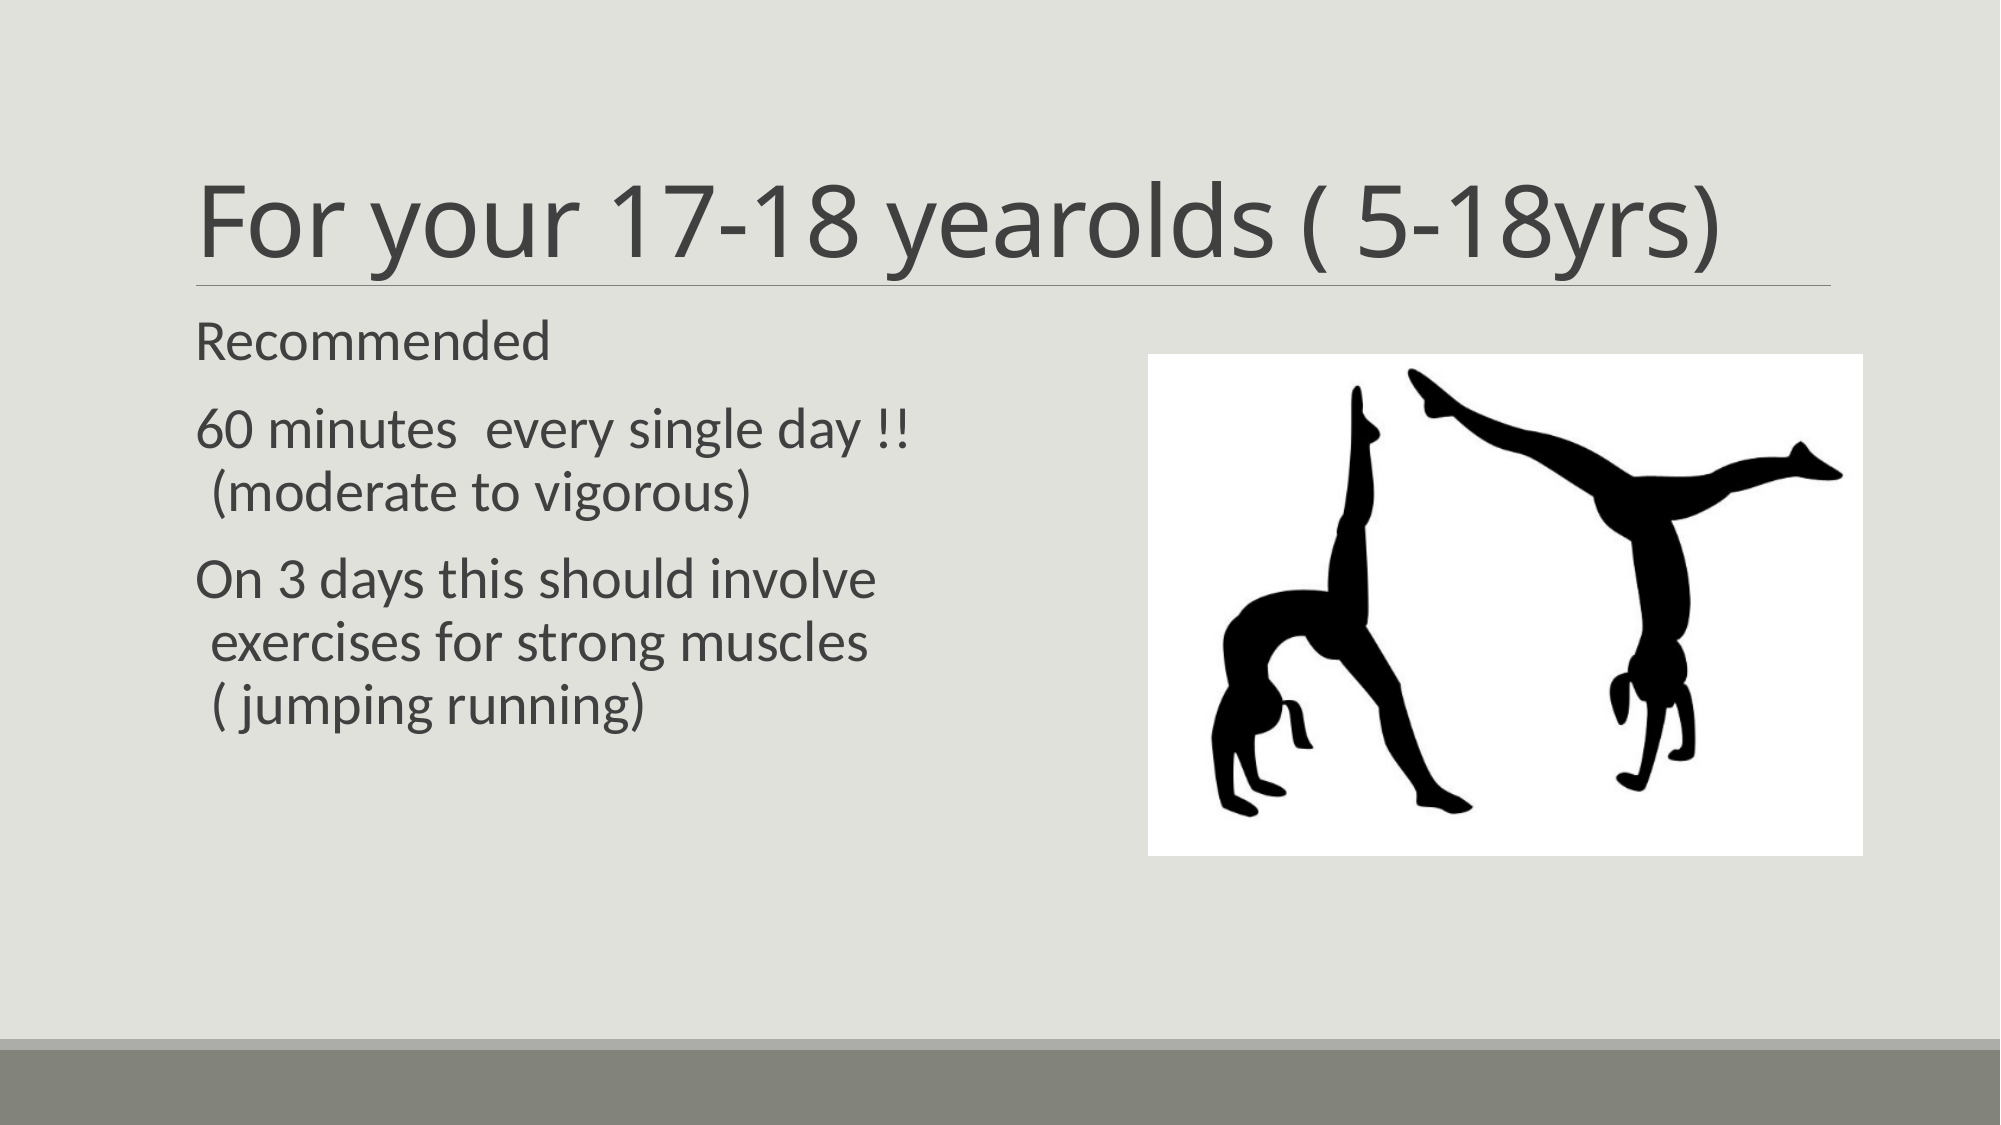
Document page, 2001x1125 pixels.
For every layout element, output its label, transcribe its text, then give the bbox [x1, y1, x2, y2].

picture [1148, 354, 1863, 856]
title For your 17-18 yearolds ( 5-18yrs) [180, 47, 1831, 286]
list Recommended 60 minutes every single day !! (moderate to vigorous) On 3 days this should involve exercises for strong muscles ( jumping running) [180, 302, 991, 963]
